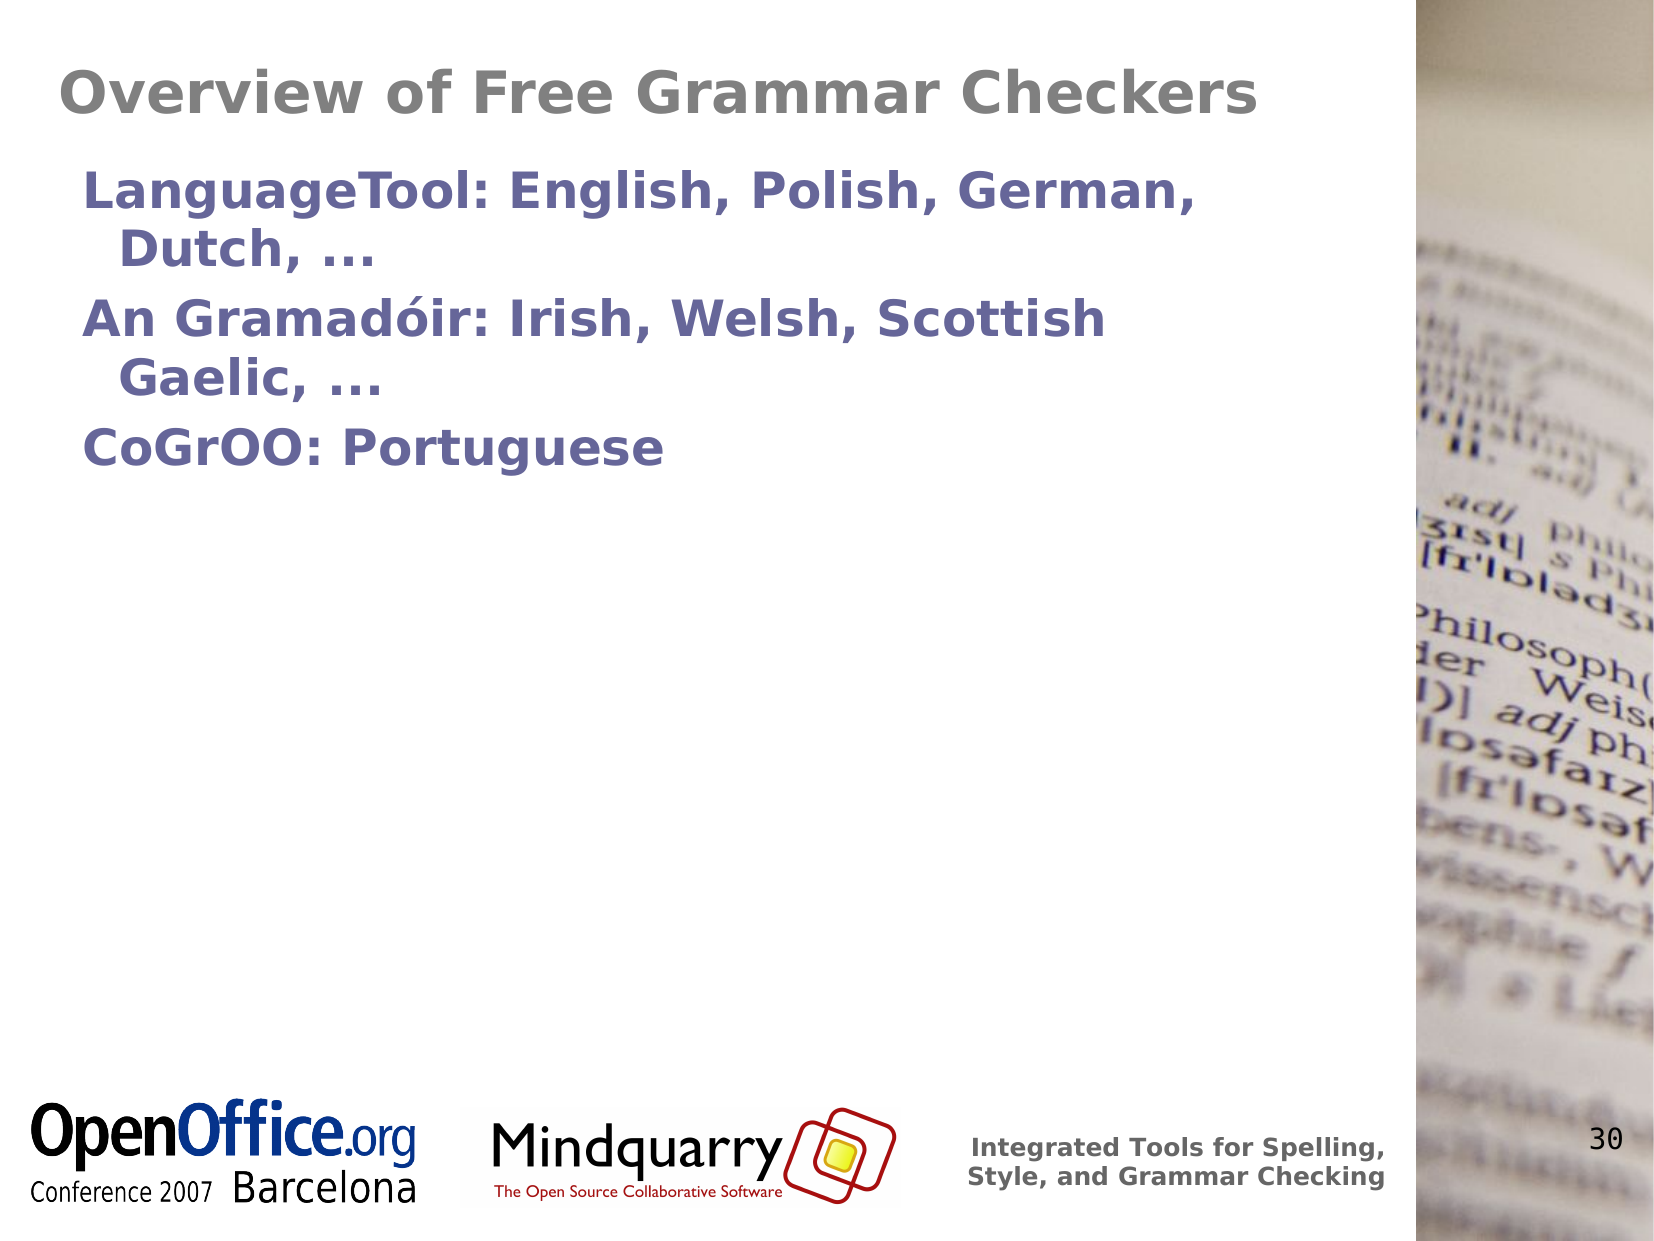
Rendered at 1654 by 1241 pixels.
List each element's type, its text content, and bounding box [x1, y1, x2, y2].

picture [1416, 0, 1654, 1241]
picture [460, 1107, 901, 1208]
picture [31, 1098, 415, 1203]
list Overview of Free Grammar Checkers LanguageTool: English, Polish, German, Dutch, ... An Gramadóir: Irish, Welsh, Scottish Gaelic, ... CoGrOO: Portuguese [59, 59, 1388, 945]
